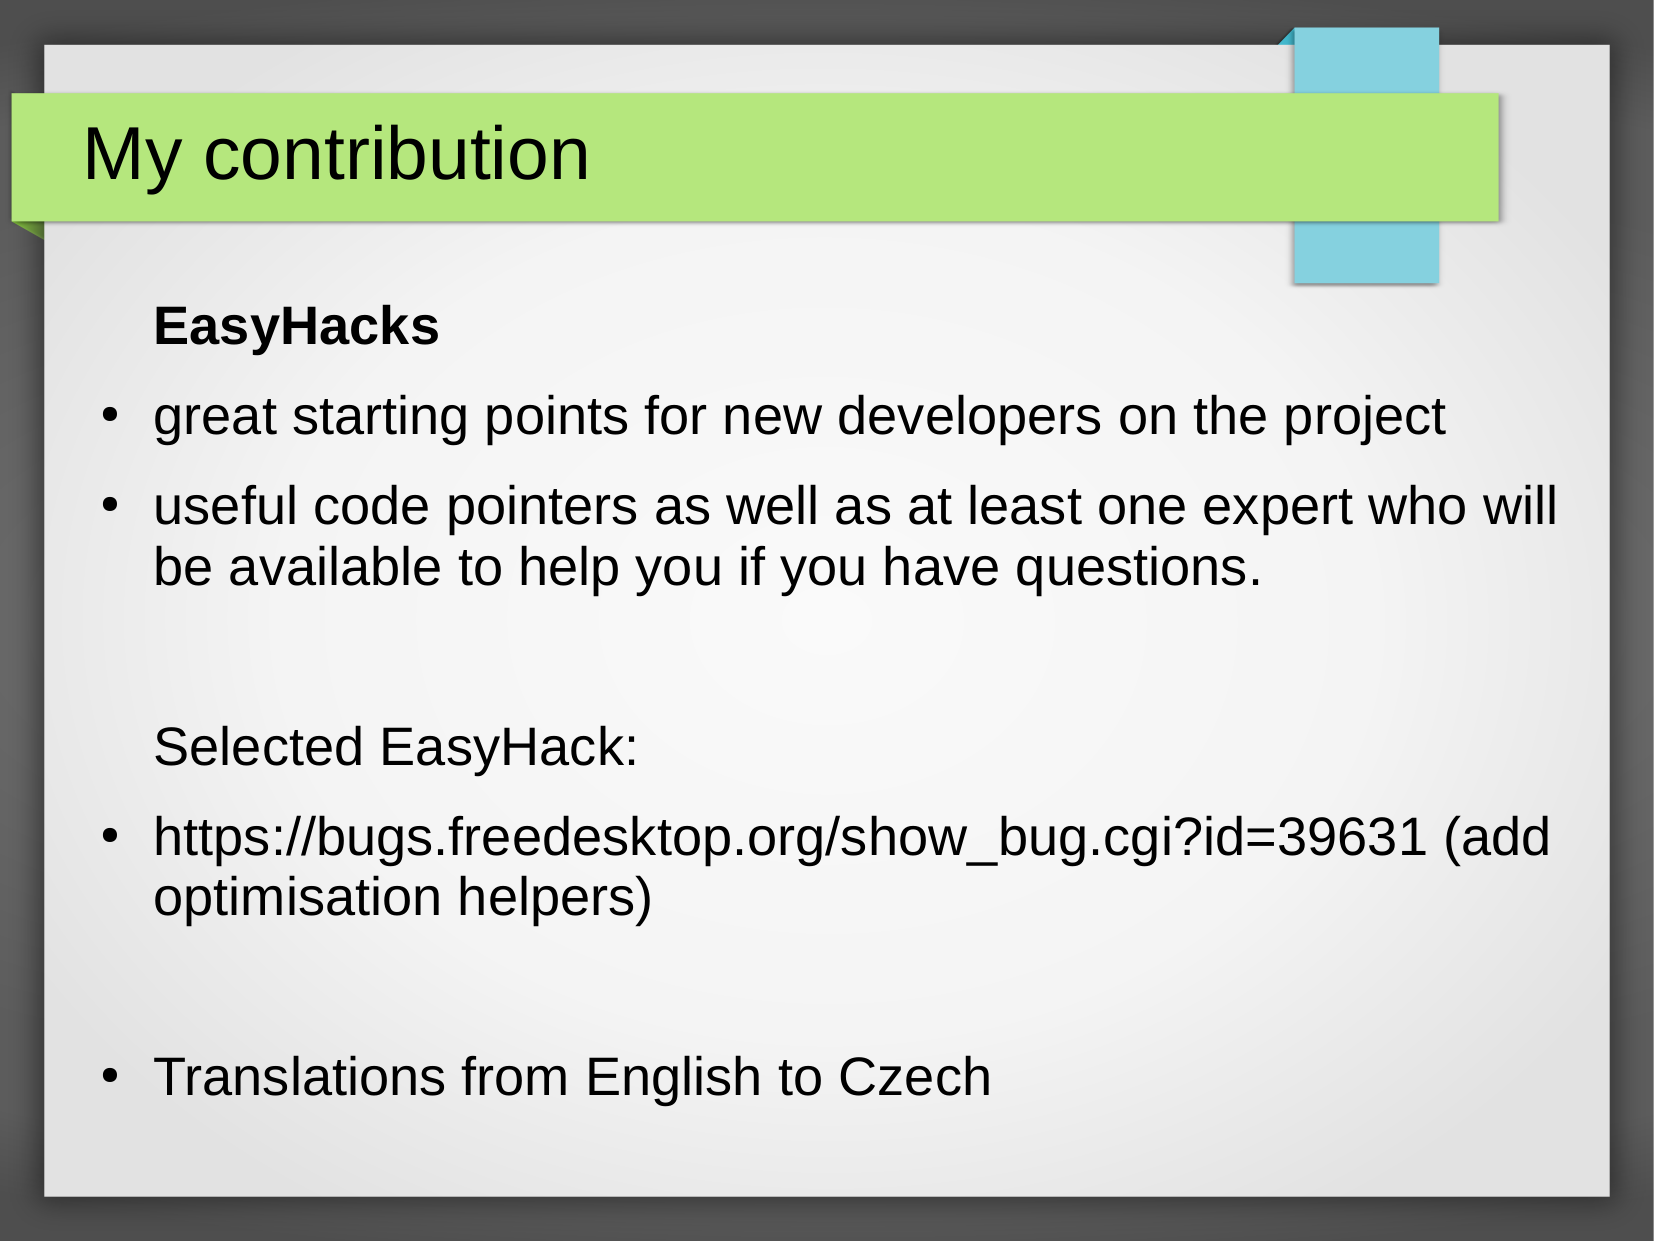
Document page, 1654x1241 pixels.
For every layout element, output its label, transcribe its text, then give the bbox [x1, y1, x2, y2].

title My contribution [82, 94, 1264, 213]
picture [0, 0, 1654, 1241]
list EasyHacks great starting points for new developers on the project useful code pointers as well as at least one expert who will be available to help you if you have questions. Selected EasyHack: https://bugs.freedesktop.org/show_bug.cgi?id=39631 (add optimisation helpers) Translations from English to Czech [82, 295, 1571, 1171]
